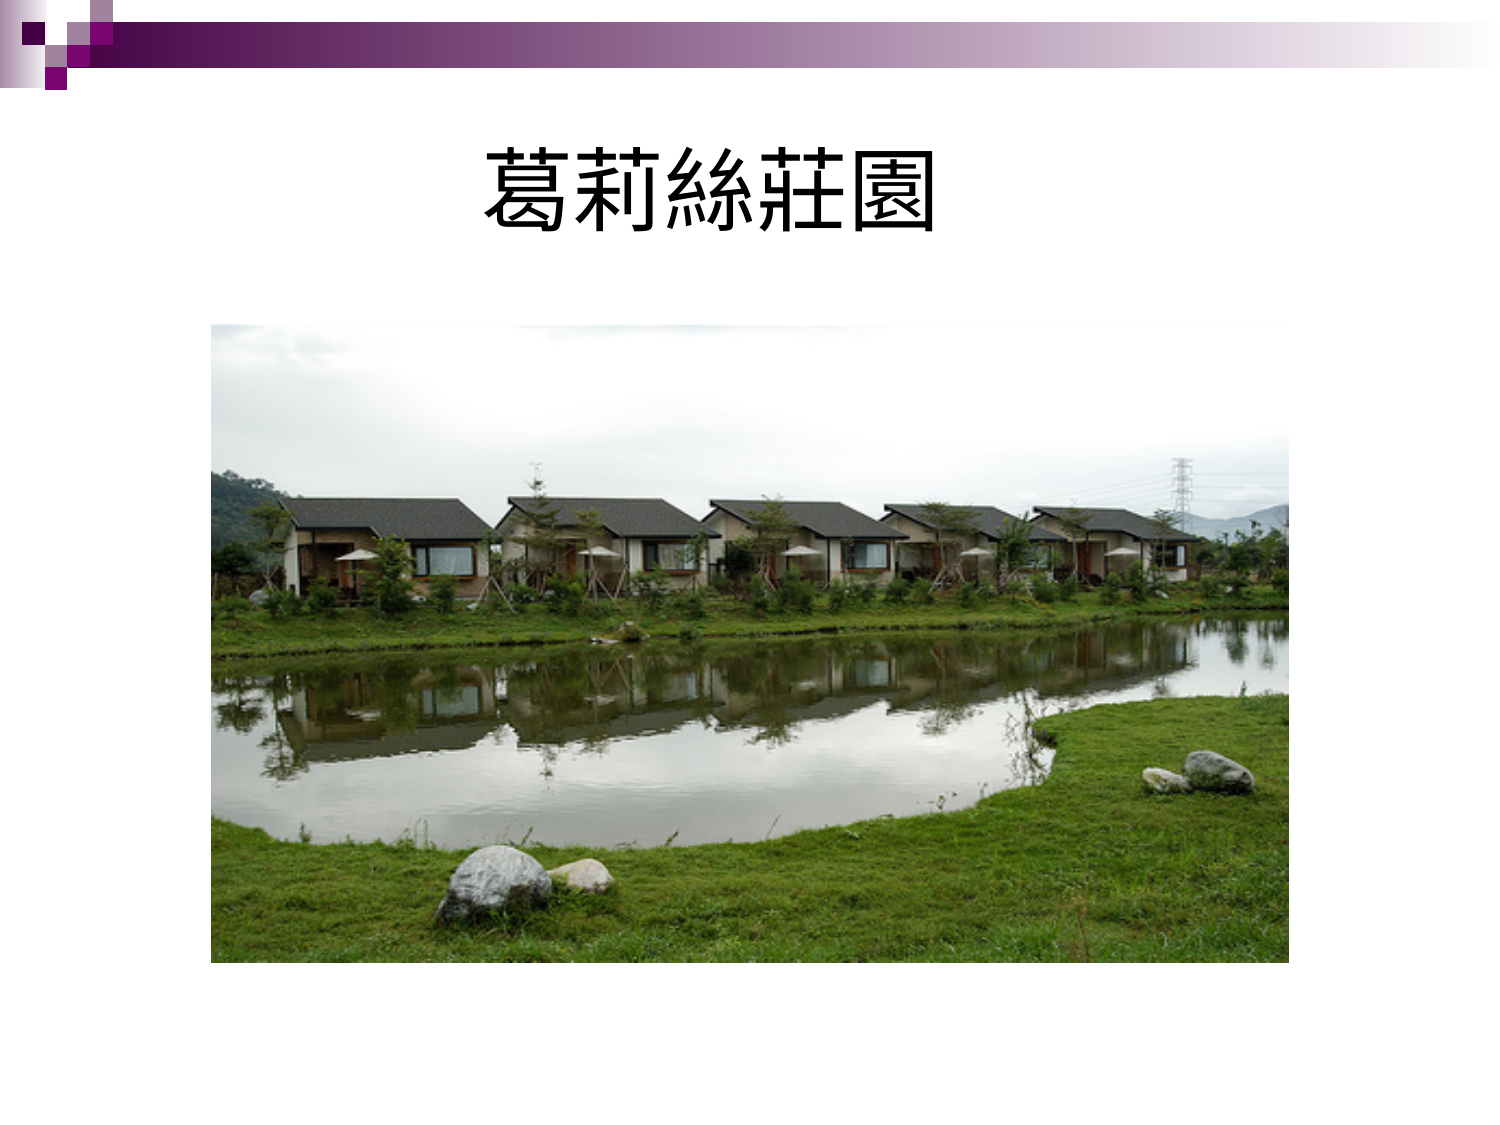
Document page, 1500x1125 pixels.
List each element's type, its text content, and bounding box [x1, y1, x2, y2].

chart [211, 324, 1289, 963]
title 葛莉絲莊園 [75, 75, 1426, 300]
